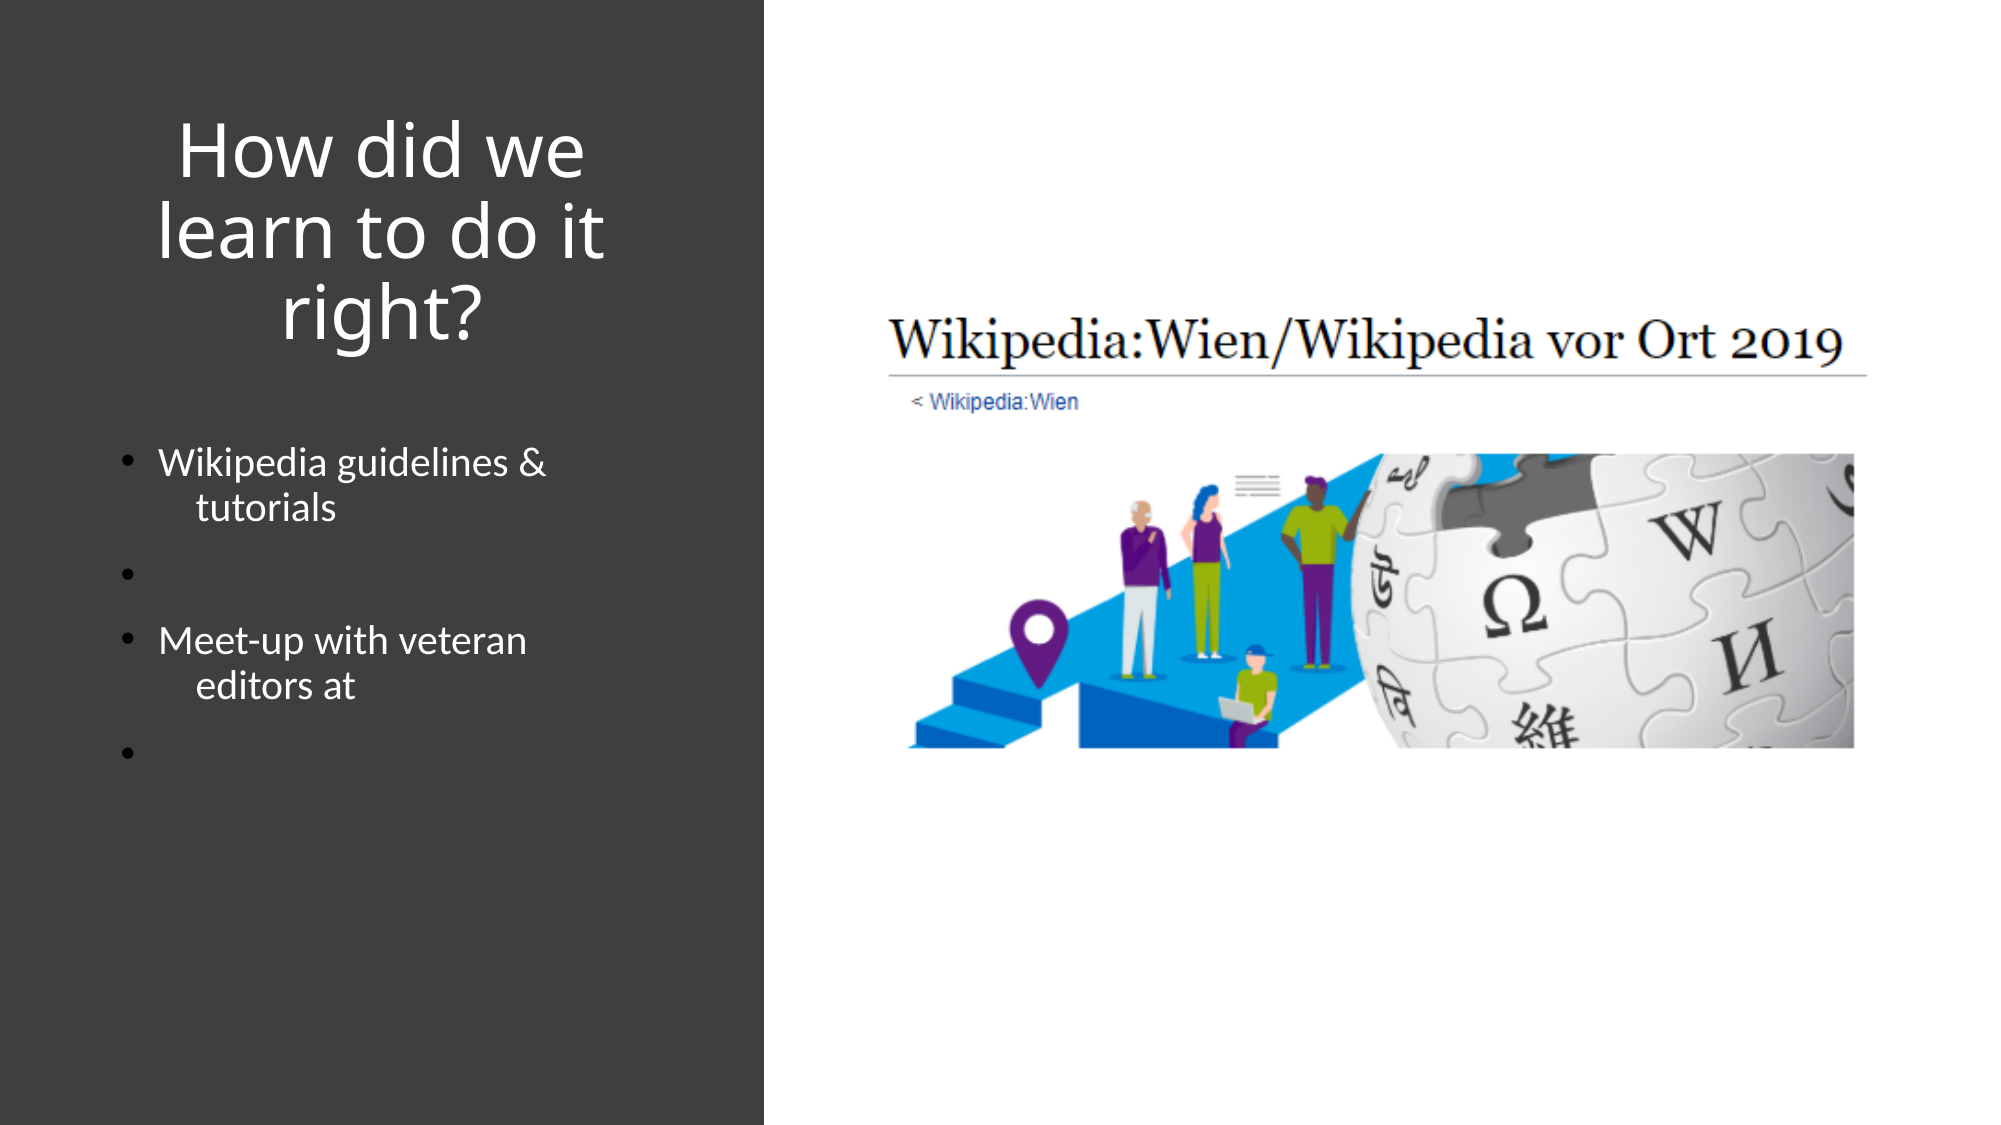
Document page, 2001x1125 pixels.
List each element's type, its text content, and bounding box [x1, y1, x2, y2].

text_box [0, 0, 764, 1125]
title How did we learn to do it right? [105, 102, 658, 366]
picture [869, 296, 1895, 802]
list Wikipedia guidelines & tutorials Meet-up with veteran editors at [105, 432, 658, 994]
